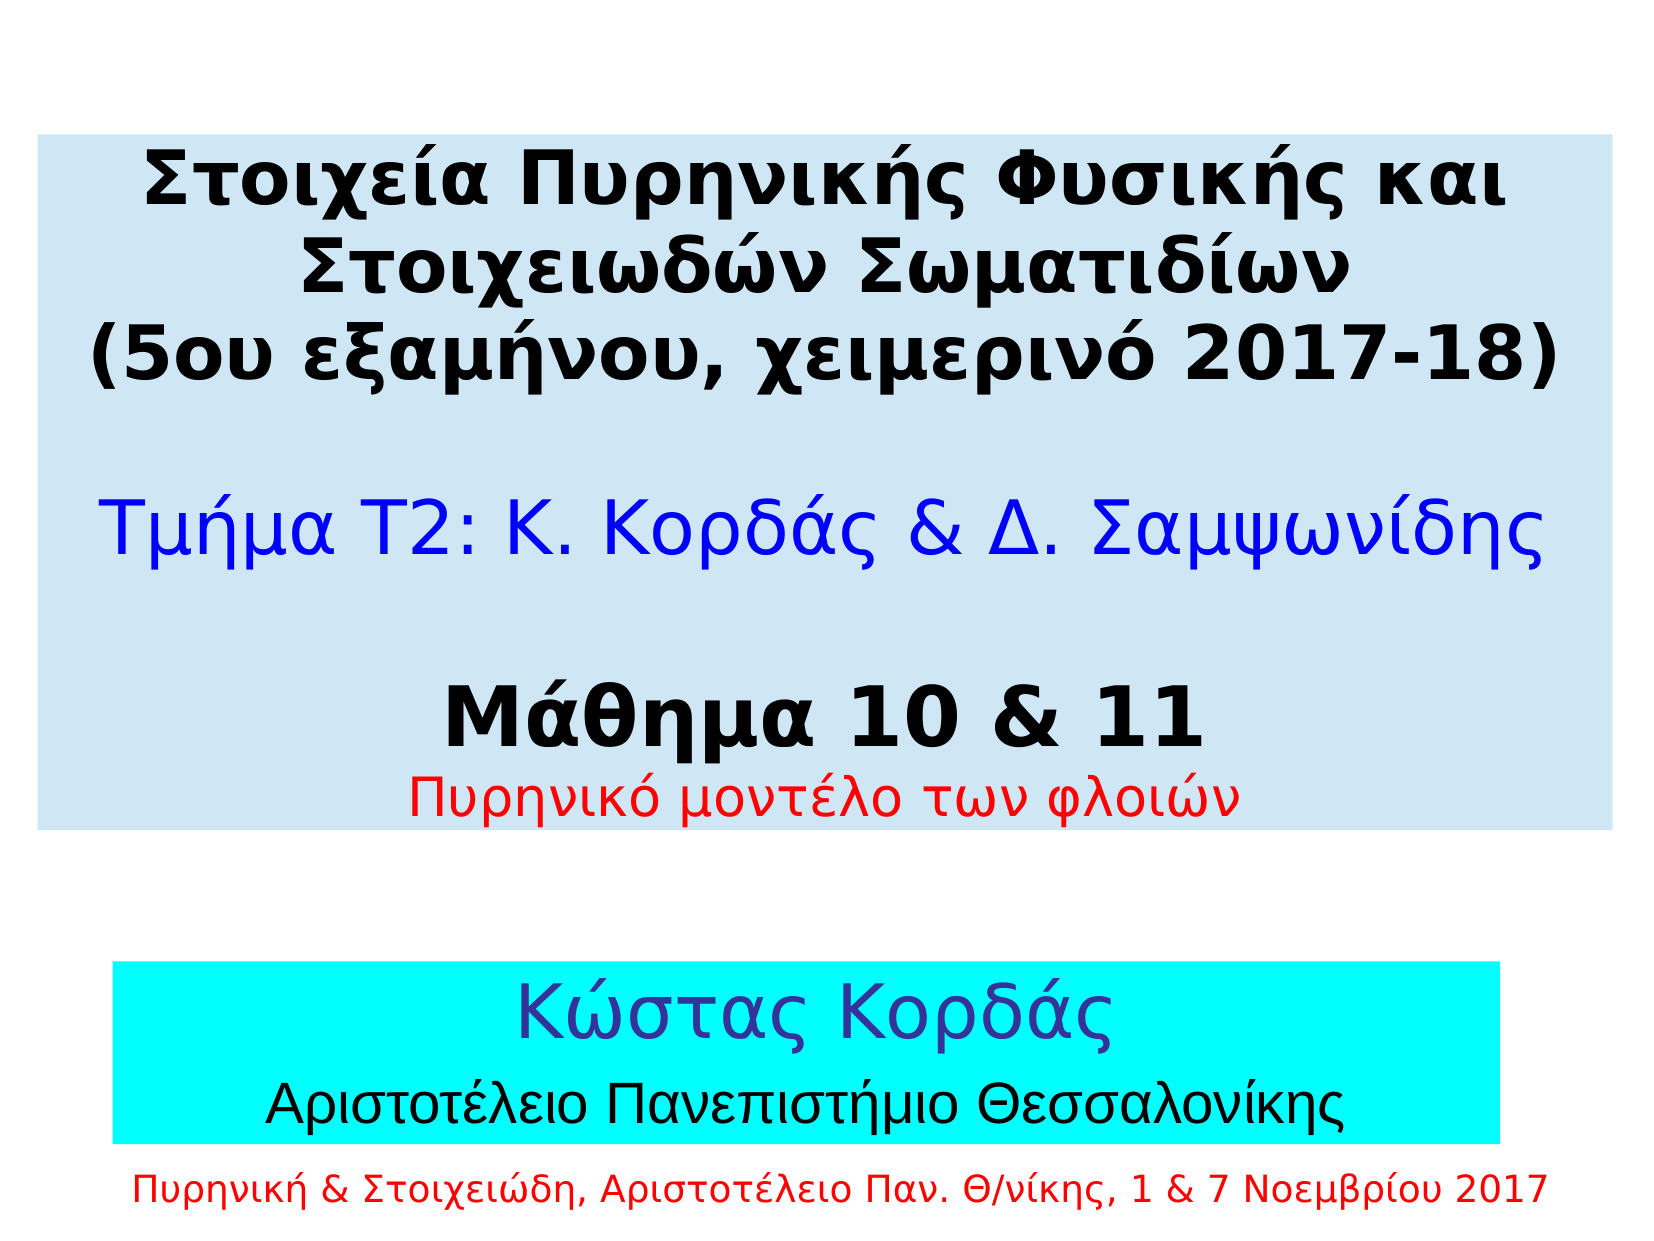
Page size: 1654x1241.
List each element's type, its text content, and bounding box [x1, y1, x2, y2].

title Στοιχεία Πυρηνικής Φυσικής και Στοιχειωδών Σωματιδίων (5ου εξαμήνου, χειμερινό 2017-18) Τμήμα T2: Κ. Κορδάς & Δ. Σαμψωνίδης Μάθημα 10 & 11 Πυρηνικό μοντέλο των φλοιών [37, 134, 1613, 831]
text_box Πυρηνική & Στοιχειώδη, Αριστοτέλειο Παν. Θ/νίκης, 1 & 7 Νοεμβρίου 2017 [116, 1160, 1566, 1219]
text_box Κώστας Κορδάς Αριστοτέλειο Πανεπιστήμιο Θεσσαλονίκης [112, 961, 1501, 1145]
